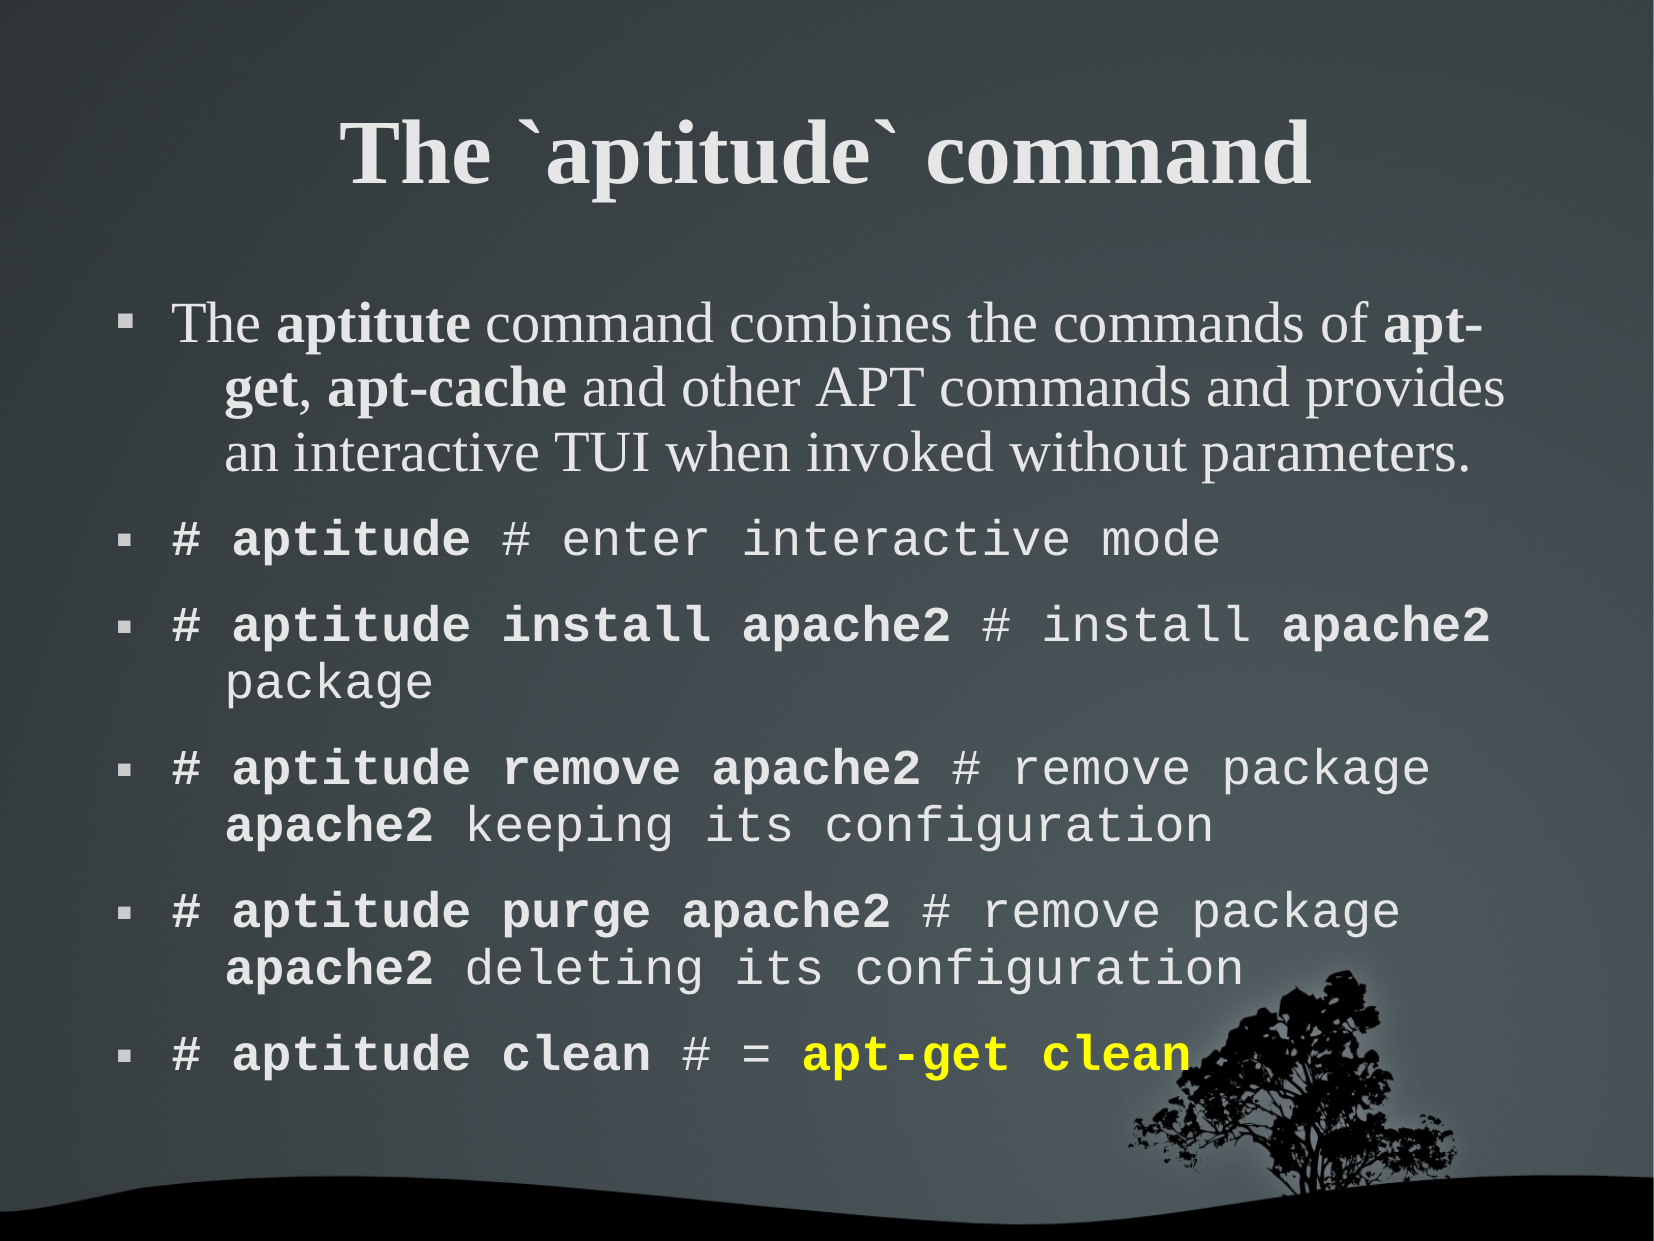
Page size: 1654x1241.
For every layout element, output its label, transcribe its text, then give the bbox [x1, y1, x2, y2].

title The `aptitude` command [82, 49, 1571, 257]
picture [0, 0, 1654, 1241]
list The aptitute command combines the commands of apt-get, apt-cache and other APT commands and provides an interactive TUI when invoked without parameters. # aptitude # enter interactive mode # aptitude install apache2 # install apache2 package # aptitude remove apache2 # remove package apache2 keeping its configuration # aptitude purge apache2 # remove package apache2 deleting its configuration # aptitude clean # = apt-get clean [82, 290, 1571, 1202]
